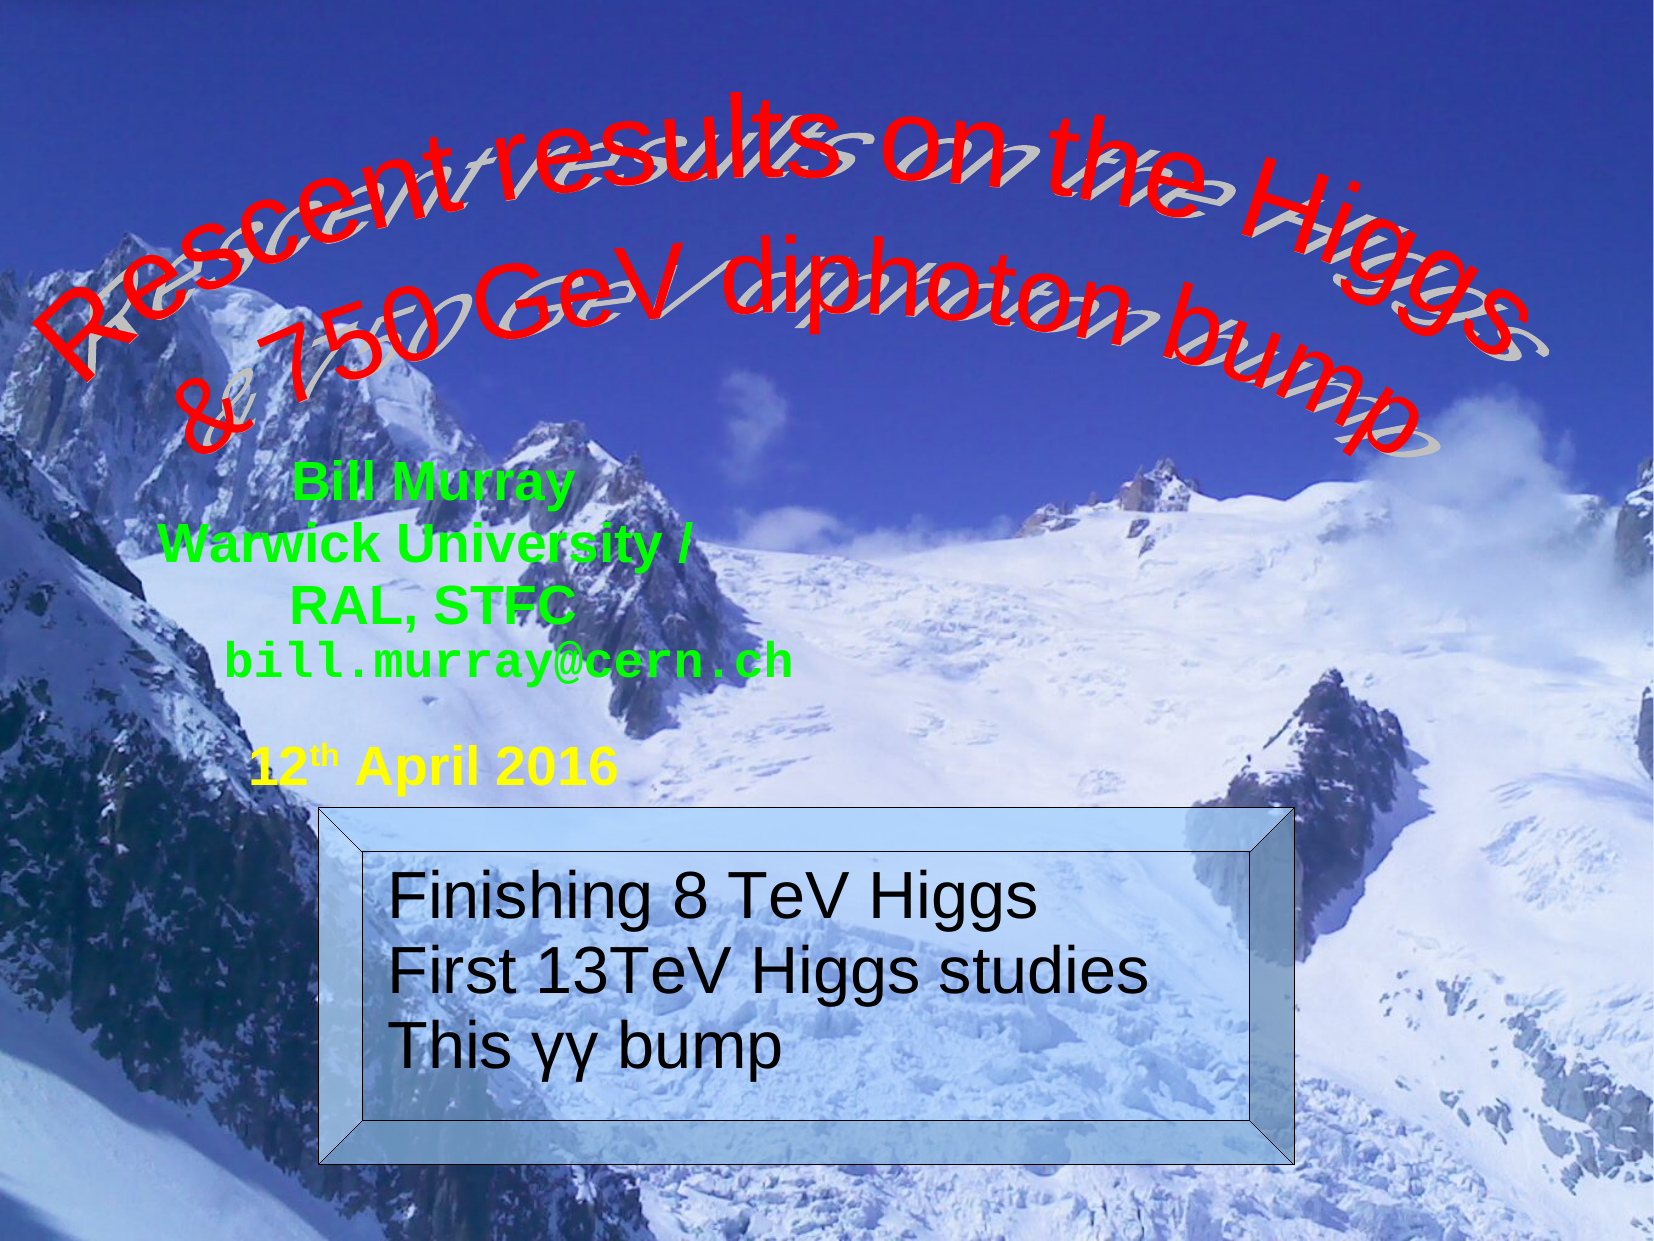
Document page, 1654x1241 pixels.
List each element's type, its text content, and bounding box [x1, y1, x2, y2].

picture [0, 0, 1654, 1241]
text_box Bill Murray Warwick University / RAL, STFC bill.murray@cern.ch 12th April 2016 [58, 442, 809, 805]
list Finishing 8 TeV Higgs First 13TeV Higgs studies This γγ bump [369, 858, 1242, 1158]
text_box [319, 807, 1295, 1165]
